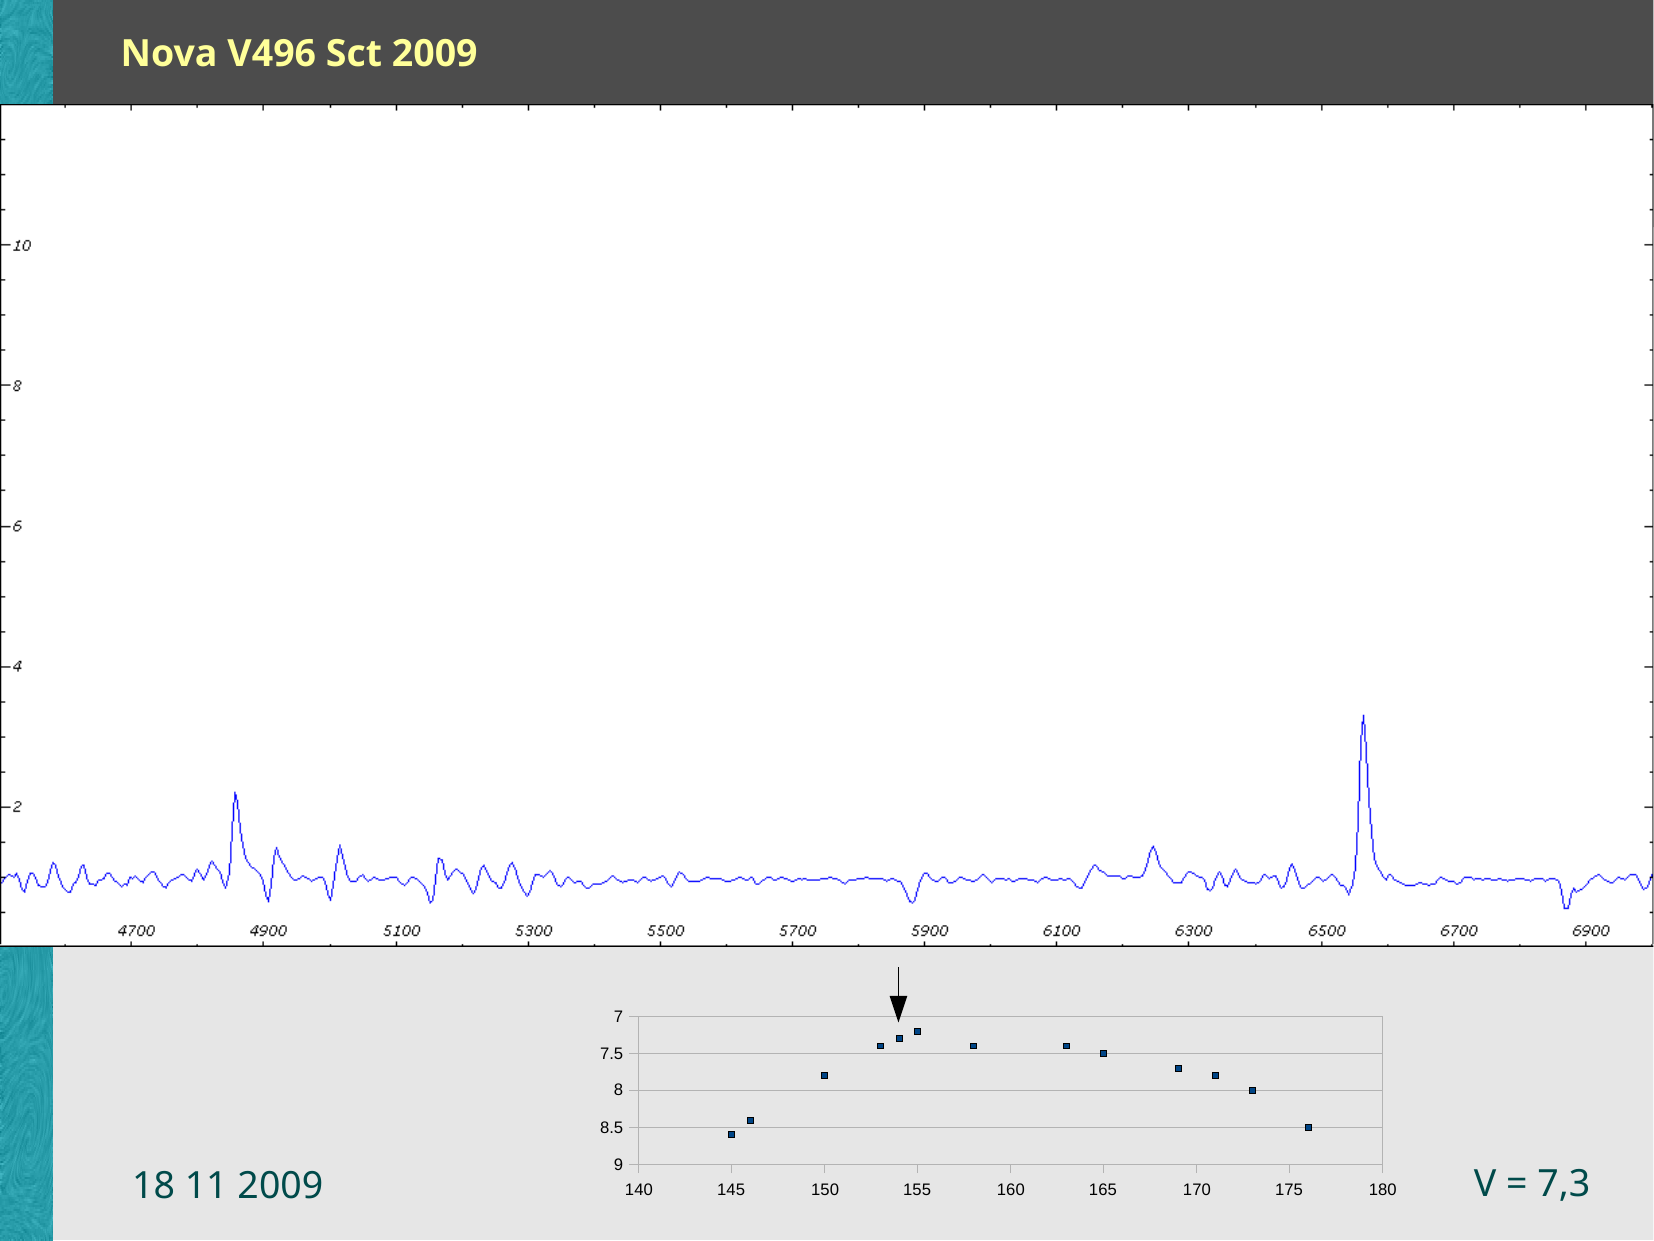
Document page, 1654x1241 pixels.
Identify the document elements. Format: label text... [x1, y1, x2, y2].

picture [600, 1005, 1399, 1203]
text_box Nova V496 Sct 2009 [105, 19, 596, 87]
picture [0, 0, 1654, 1241]
text_box 18 11 2009 [117, 1151, 372, 1219]
text_box V = 7,3 [1459, 1148, 1631, 1217]
